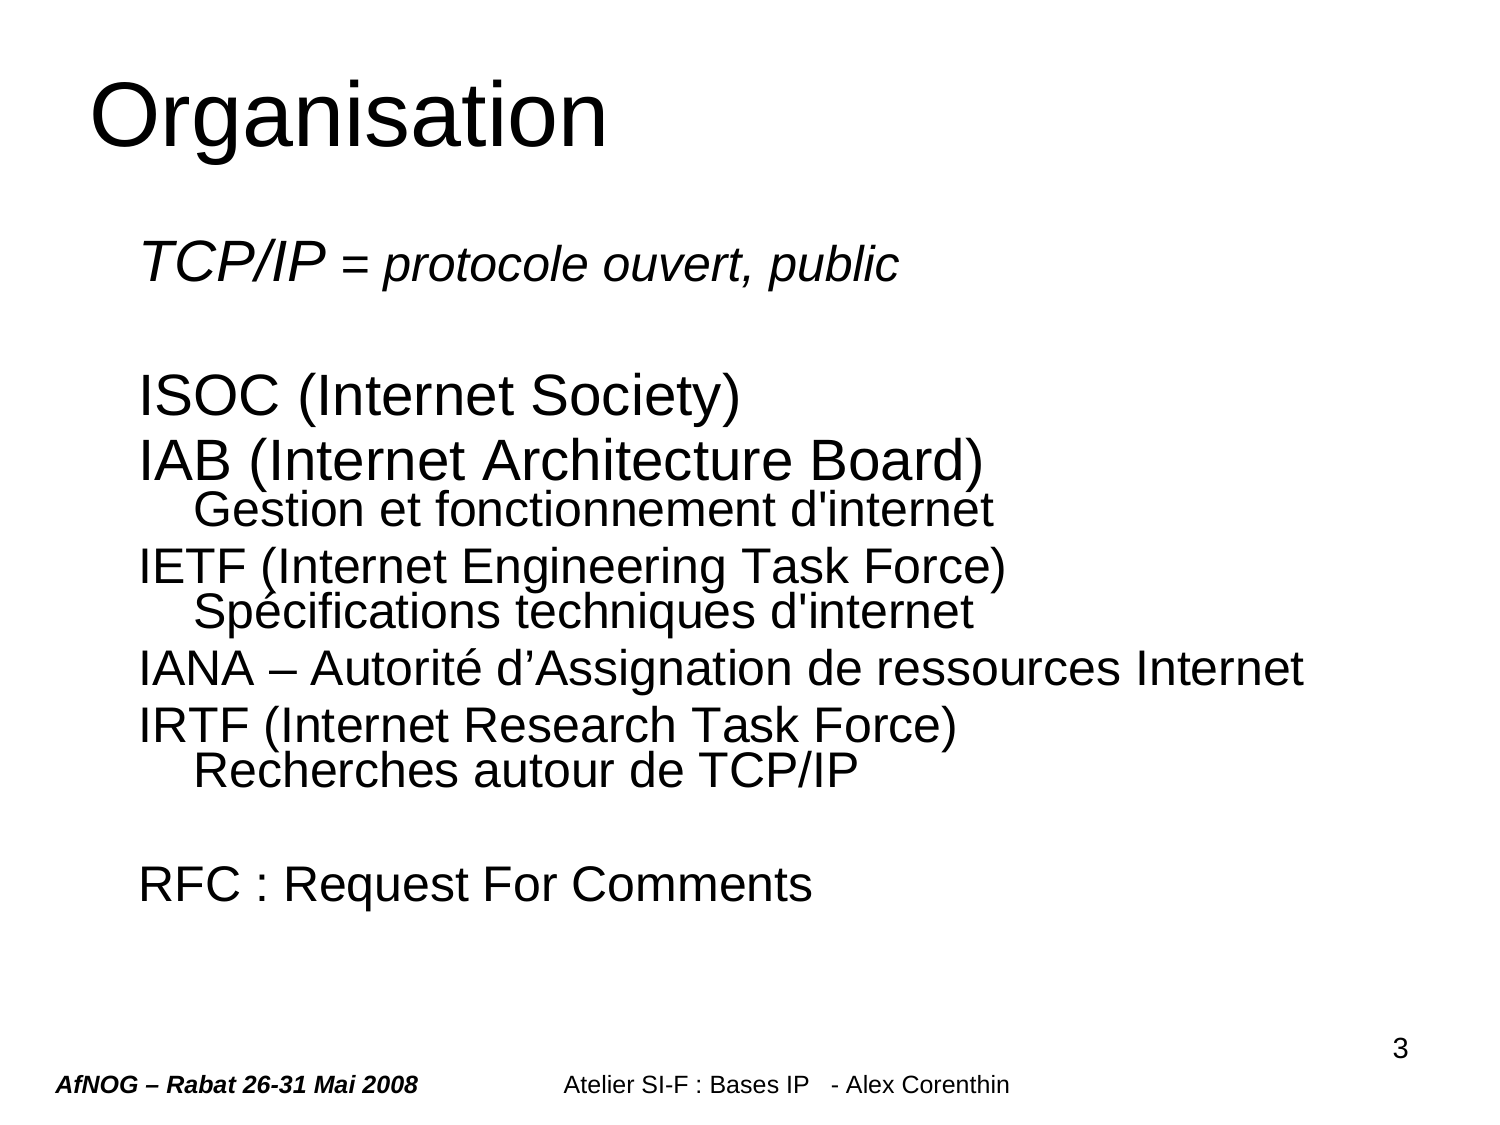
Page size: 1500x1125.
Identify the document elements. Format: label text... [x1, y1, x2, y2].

list TCP/IP = protocole ouvert, public ISOC (Internet Society)‏ IAB (Internet Architecture Board) Gestion et fonctionnement d'internet IETF (Internet Engineering Task Force) Spécifications techniques d'internet IANA – Autorité d’Assignation de ressources Internet IRTF (Internet Research Task Force) Recherches autour de TCP/IP RFC : Request For Comments [123, 231, 1427, 975]
title Organisation [75, 45, 1426, 185]
